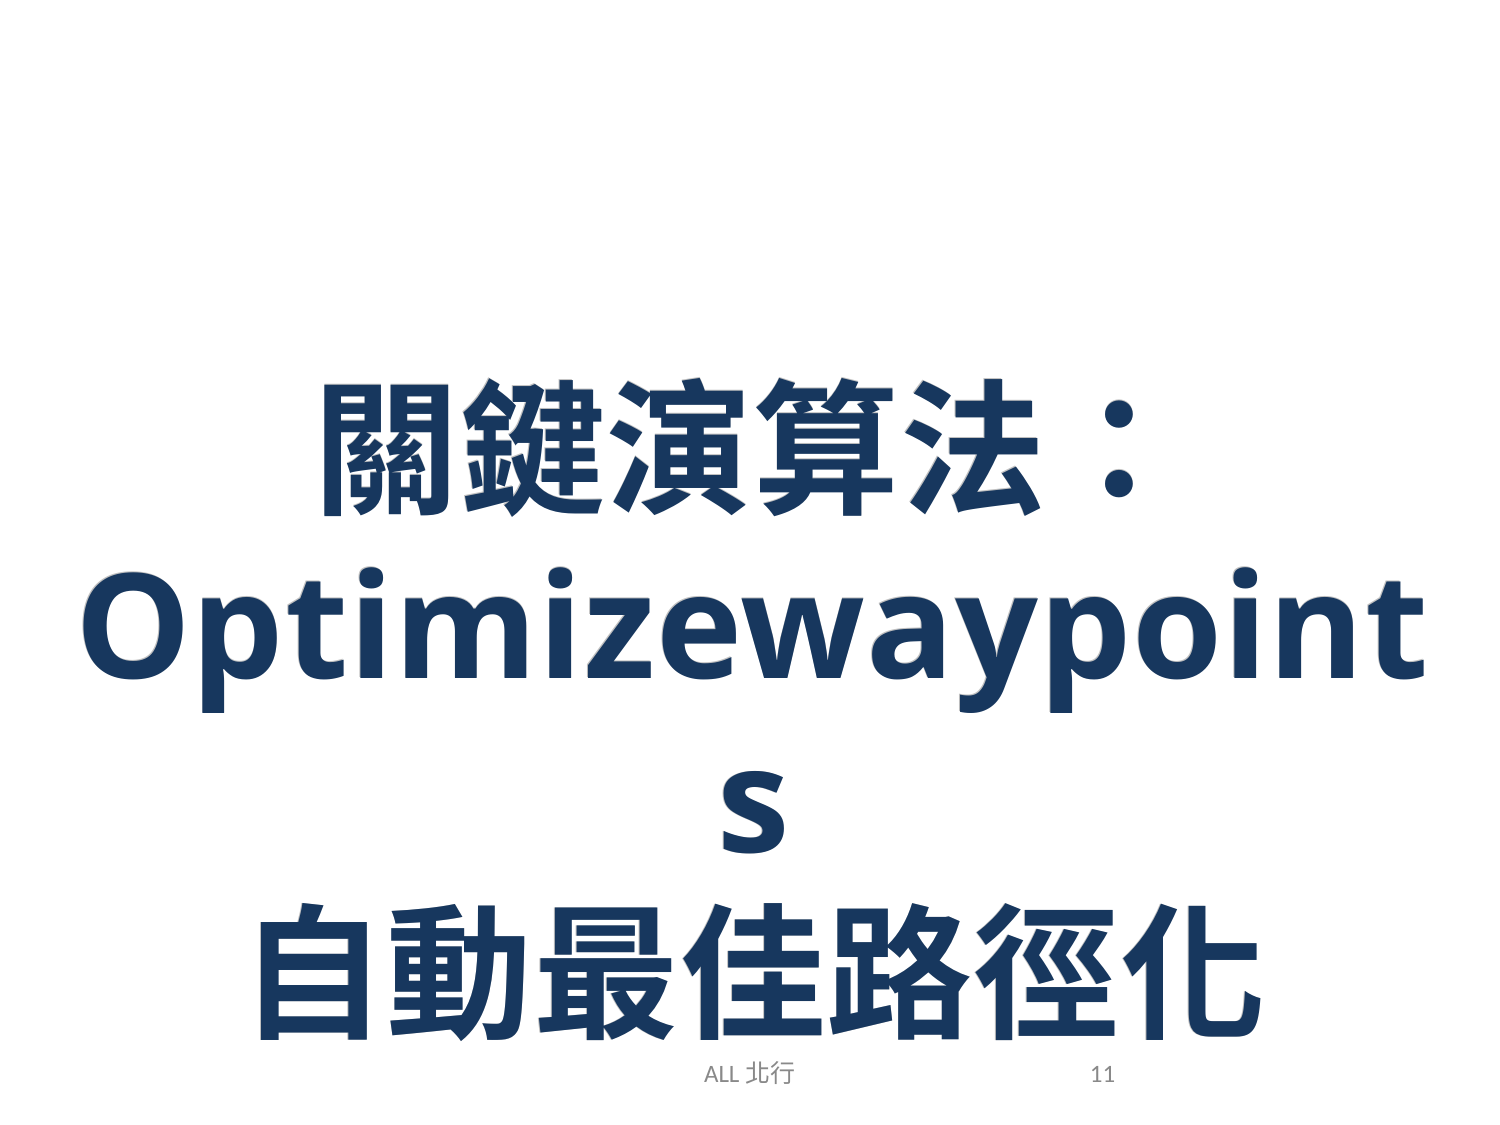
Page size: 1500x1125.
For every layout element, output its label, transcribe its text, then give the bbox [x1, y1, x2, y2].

text_box 關鍵演算法： Optimizewaypoints 自動最佳路徑化 [29, 350, 1478, 1065]
text_box ALL北行 [512, 1065, 988, 1103]
text_box 11 [1074, 1065, 1426, 1103]
